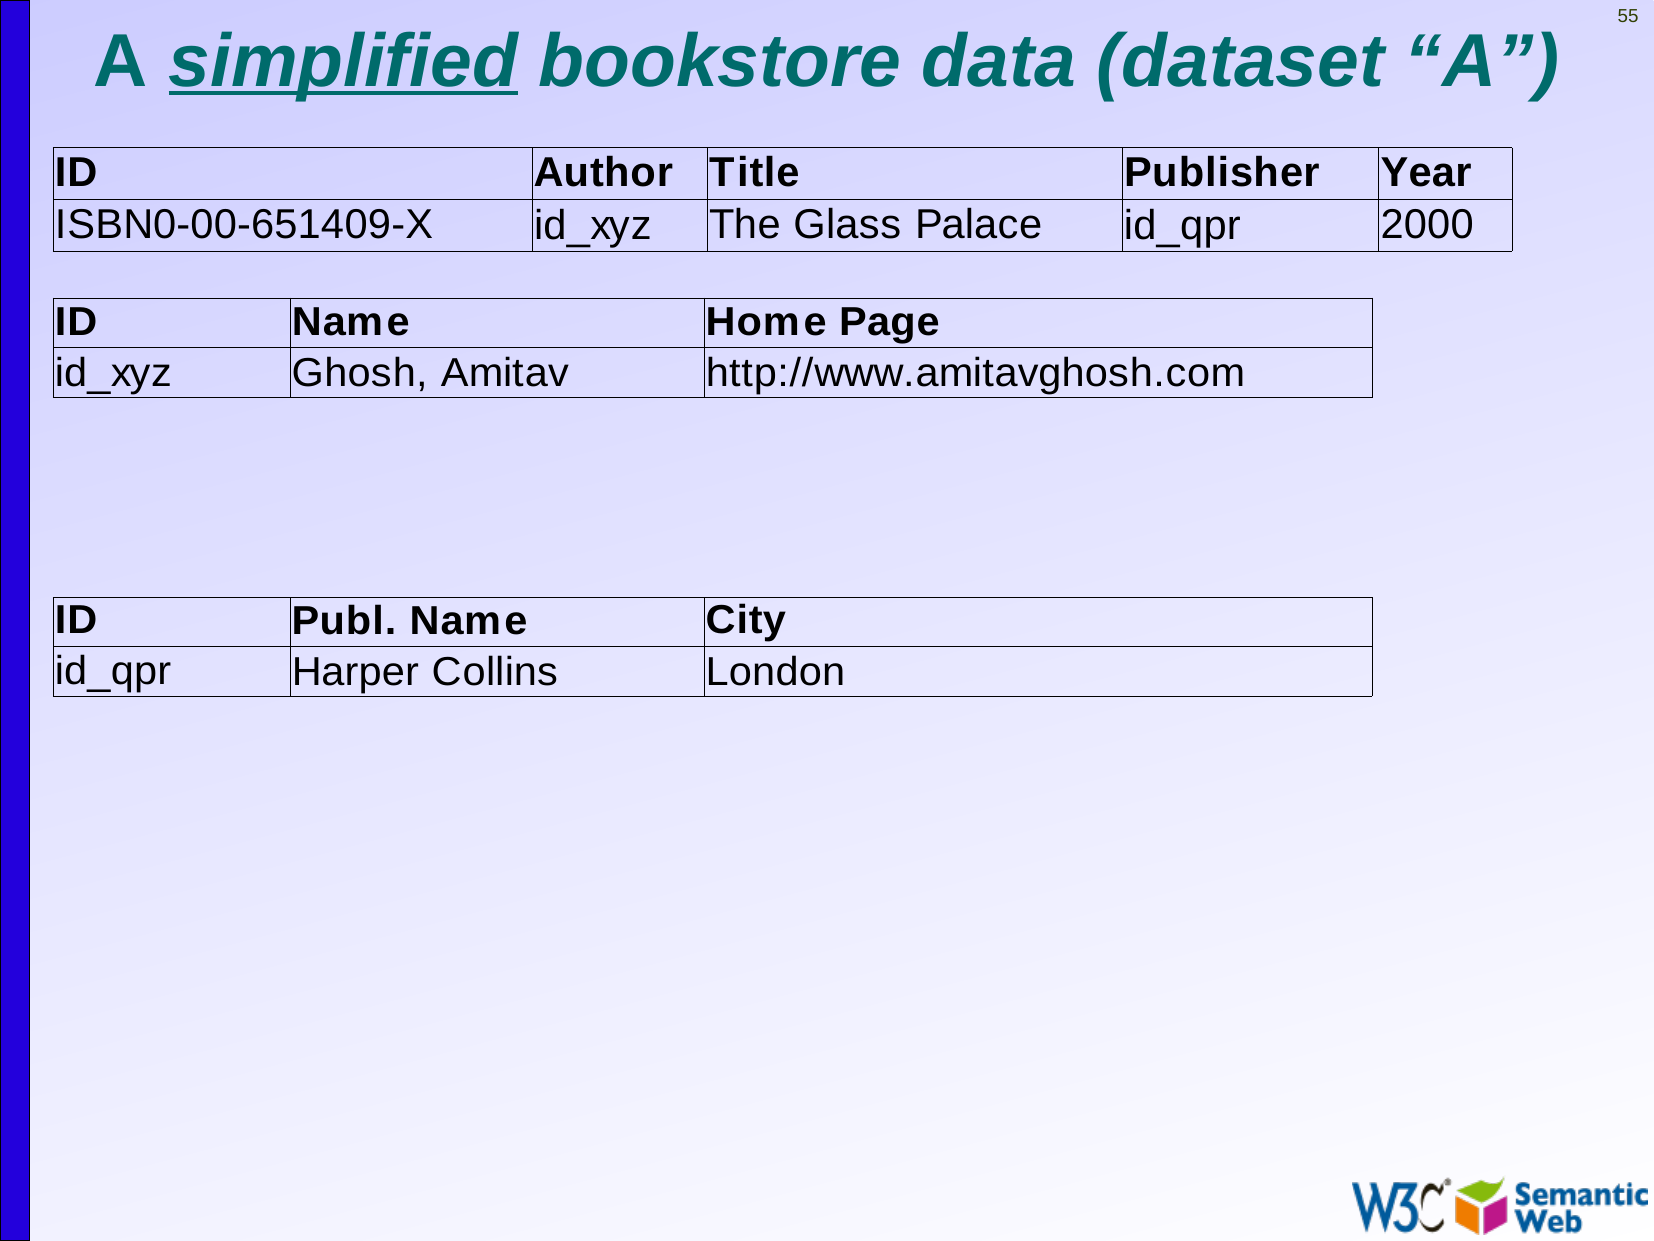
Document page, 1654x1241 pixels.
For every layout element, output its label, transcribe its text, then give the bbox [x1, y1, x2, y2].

picture [1630, 1175, 1648, 1235]
chart [52, 147, 1647, 1241]
title A simplified bookstore data (dataset “A”) [0, 0, 1654, 119]
